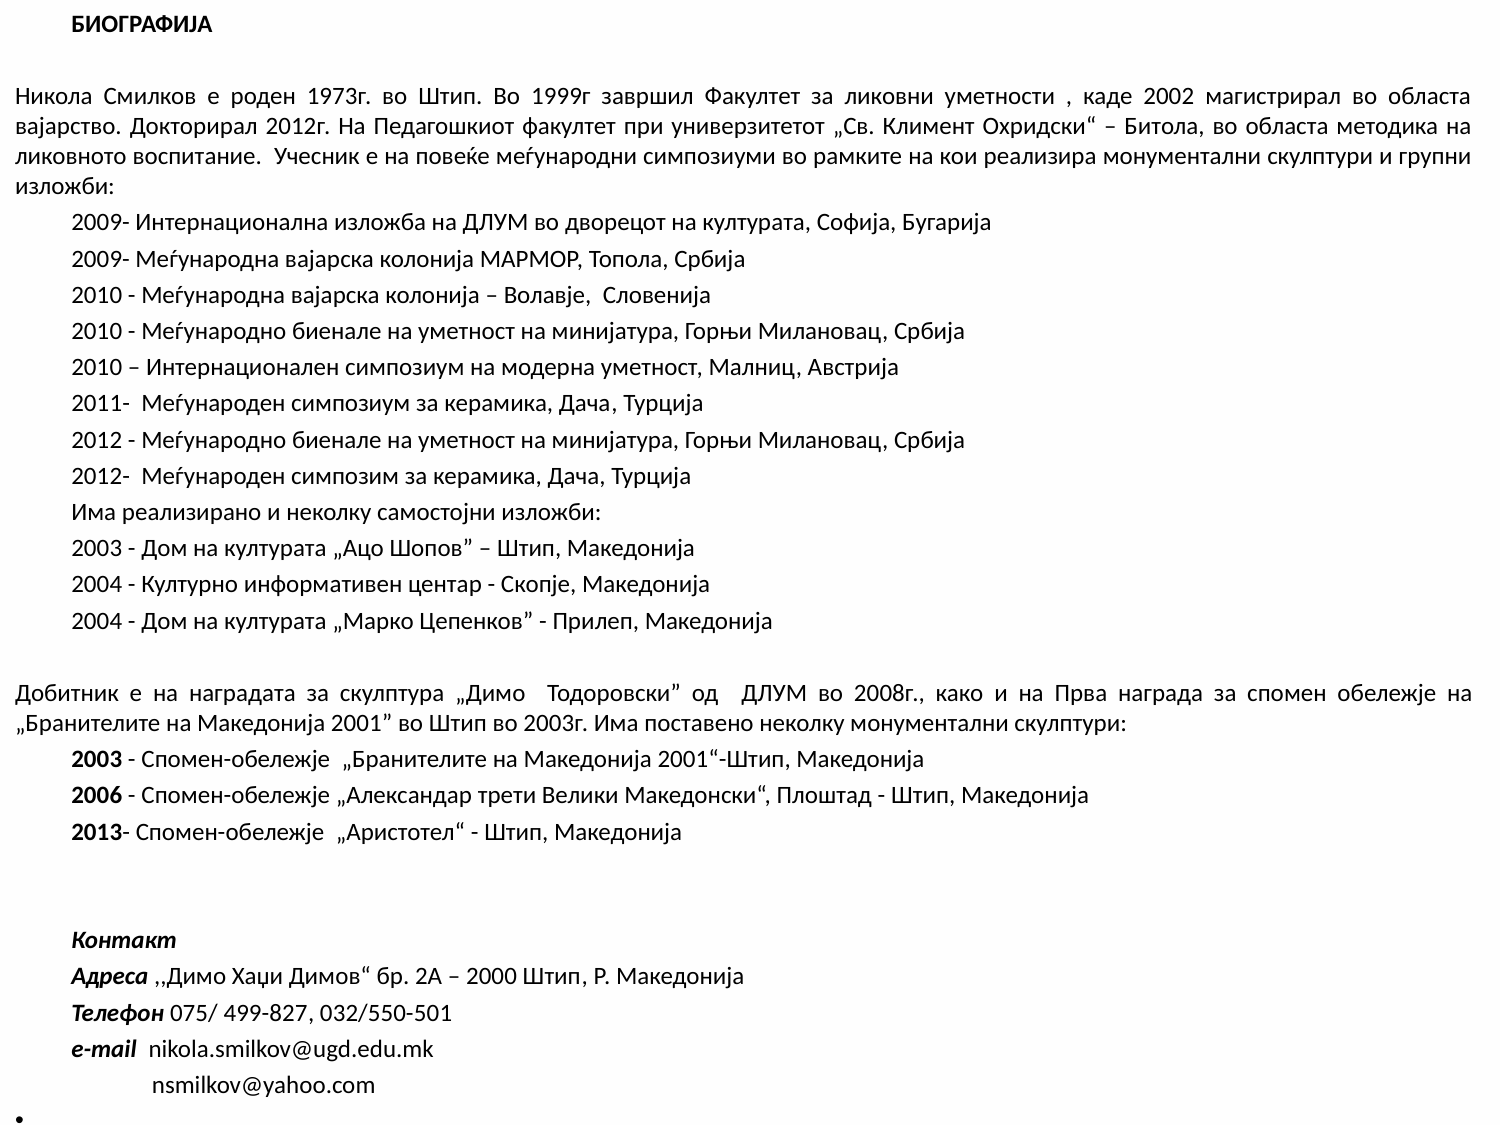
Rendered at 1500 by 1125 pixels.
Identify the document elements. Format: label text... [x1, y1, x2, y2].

list БИОГРАФИЈА Никола Смилков е роден 1973г. во Штип. Во 1999г завршил Факултет за ликовни уметности , каде 2002 магистрирал во областа вајарство. Докторирал 2012г. На Педагошкиот факултет при универзитетот „Св. Климент Охридски“ – Битола, во областа методика на ликовното воспитание. Учесник е на повеќе меѓународни симпозиуми во рамките на кои реализира монументални скулптури и групни изложби: 2009- Интернационална изложба на ДЛУМ во дворецот на културата, Софија, Бугарија 2009- Меѓународна вајарска колонија МАРМОР, Топола, Србија 2010 - Меѓународна вајарска колонија – Волавје, Словенија 2010 - Меѓународно биенале на уметност на минијатура, Горњи Милановац, Србија 2010 – Интернационален симпозиум на модерна уметност, Малниц, Австрија 2011- Меѓународен симпозиум за керамика, Дача, Турција 2012 - Меѓународно биенале на уметност на минијатура, Горњи Милановац, Србија 2012- Меѓународен симпозим за керамика, Дача, Турција Има реализирано и неколку самостојни изложби: 2003 - Дом на културата „Ацо Шопов” – Штип, Македонија 2004 - Културно информативен центар - Скопје, Македонија 2004 - Дом на културата „Марко Цепенков” - Прилеп, Македонија Добитник е на наградата за скулптура „Димо Тодоровски” од ДЛУМ во 2008г., како и на Прва награда за спомен обележје на „Бранителите на Македонија 2001” во Штип во 2003г. Има поставено неколку монументални скулптури: 2003 - Спомен-обележје „Бранителите на Македонија 2001“-Штип, Македонија 2006 - Спомен-обележје „Александар трети Велики Македонски“, Плоштад - Штип, Македонија 2013- Спомен-обележје „Аристотел“ - Штип, Македонија Контакт Адреса ,,Димо Хаџи Димов“ бр. 2А – 2000 Штип, Р. Македонија Телефон 075/ 499-827, 032/550-501 e-mail nikola.smilkov@ugd.edu.mk nsmilkov@yahoo.com [0, 0, 1500, 1125]
